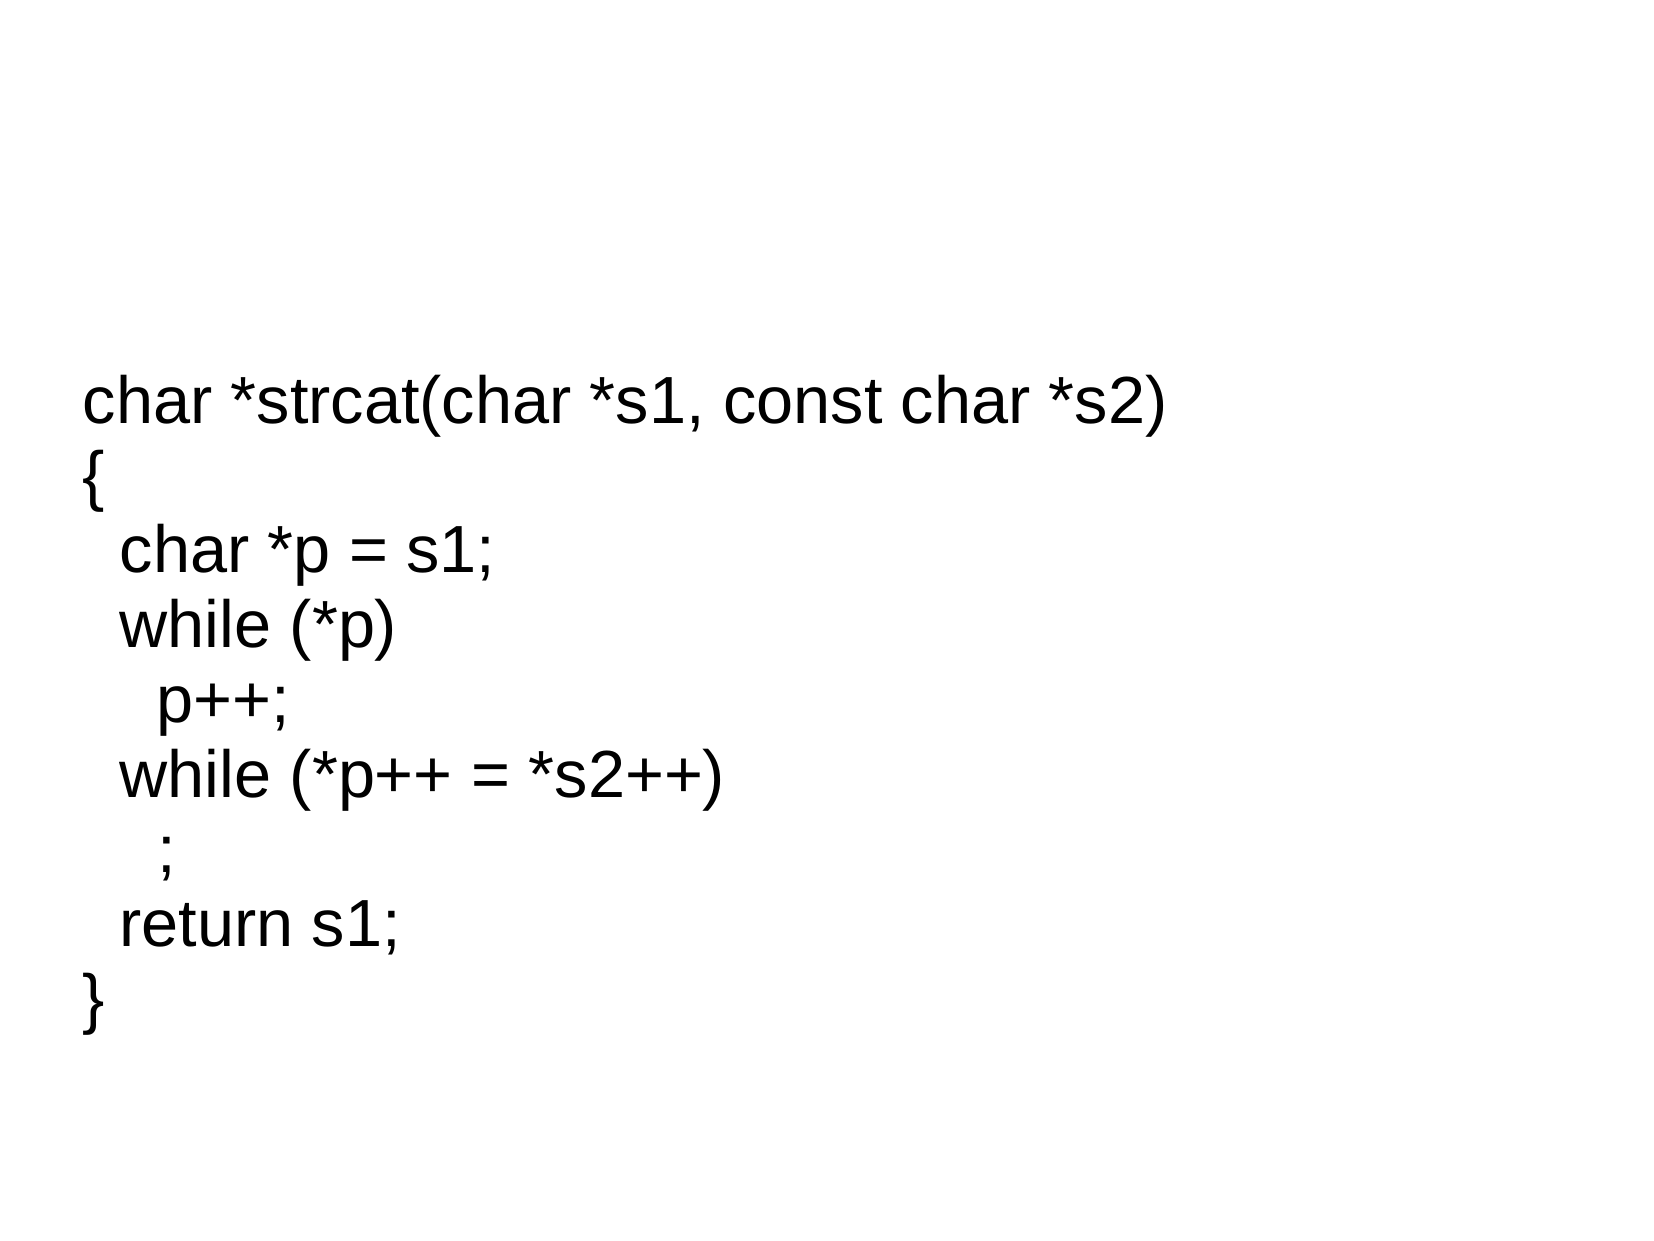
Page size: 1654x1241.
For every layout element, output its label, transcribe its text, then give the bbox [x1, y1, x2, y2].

text_box char *strcat(char *s1, const char *s2) { char *p = s1; while (*p) p++; while (*p++ = *s2++) ; return s1; } [82, 297, 1571, 1102]
